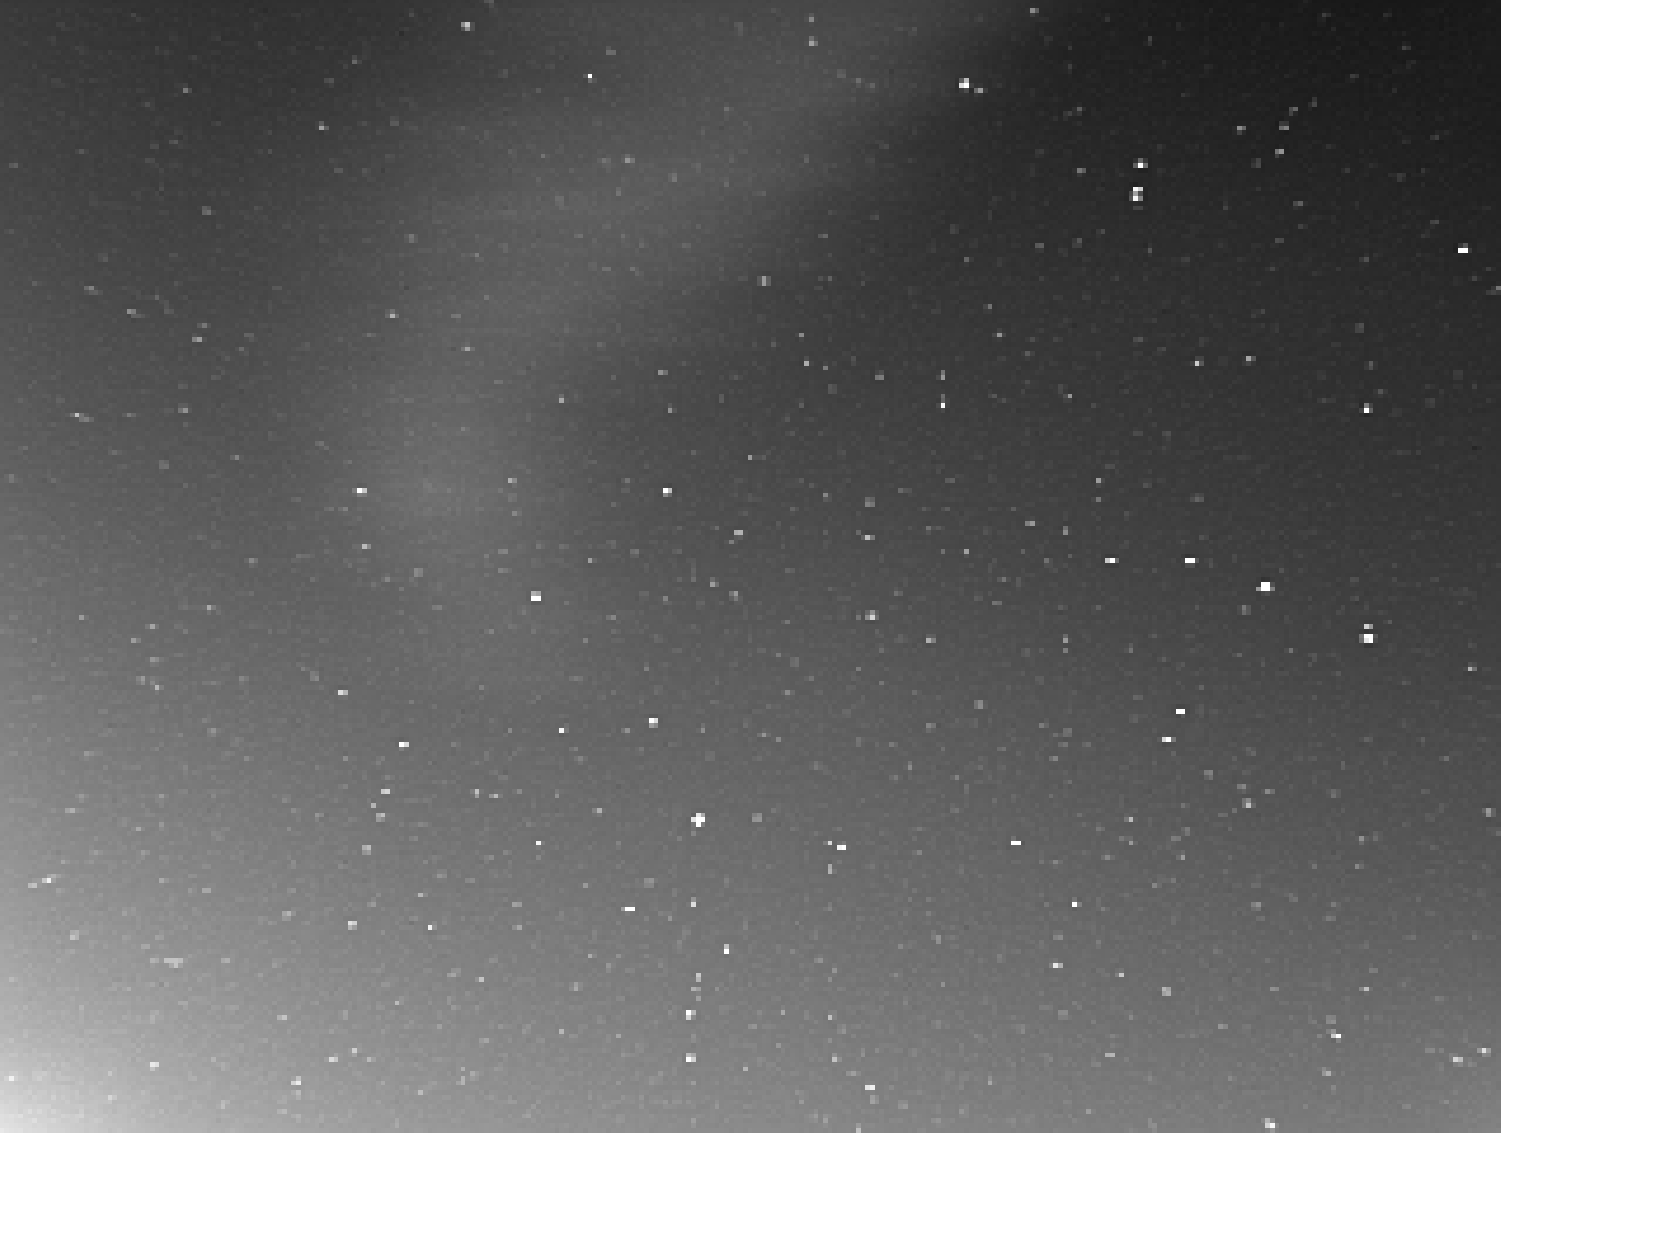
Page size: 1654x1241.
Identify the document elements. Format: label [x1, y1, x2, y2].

picture [0, 0, 1501, 1133]
